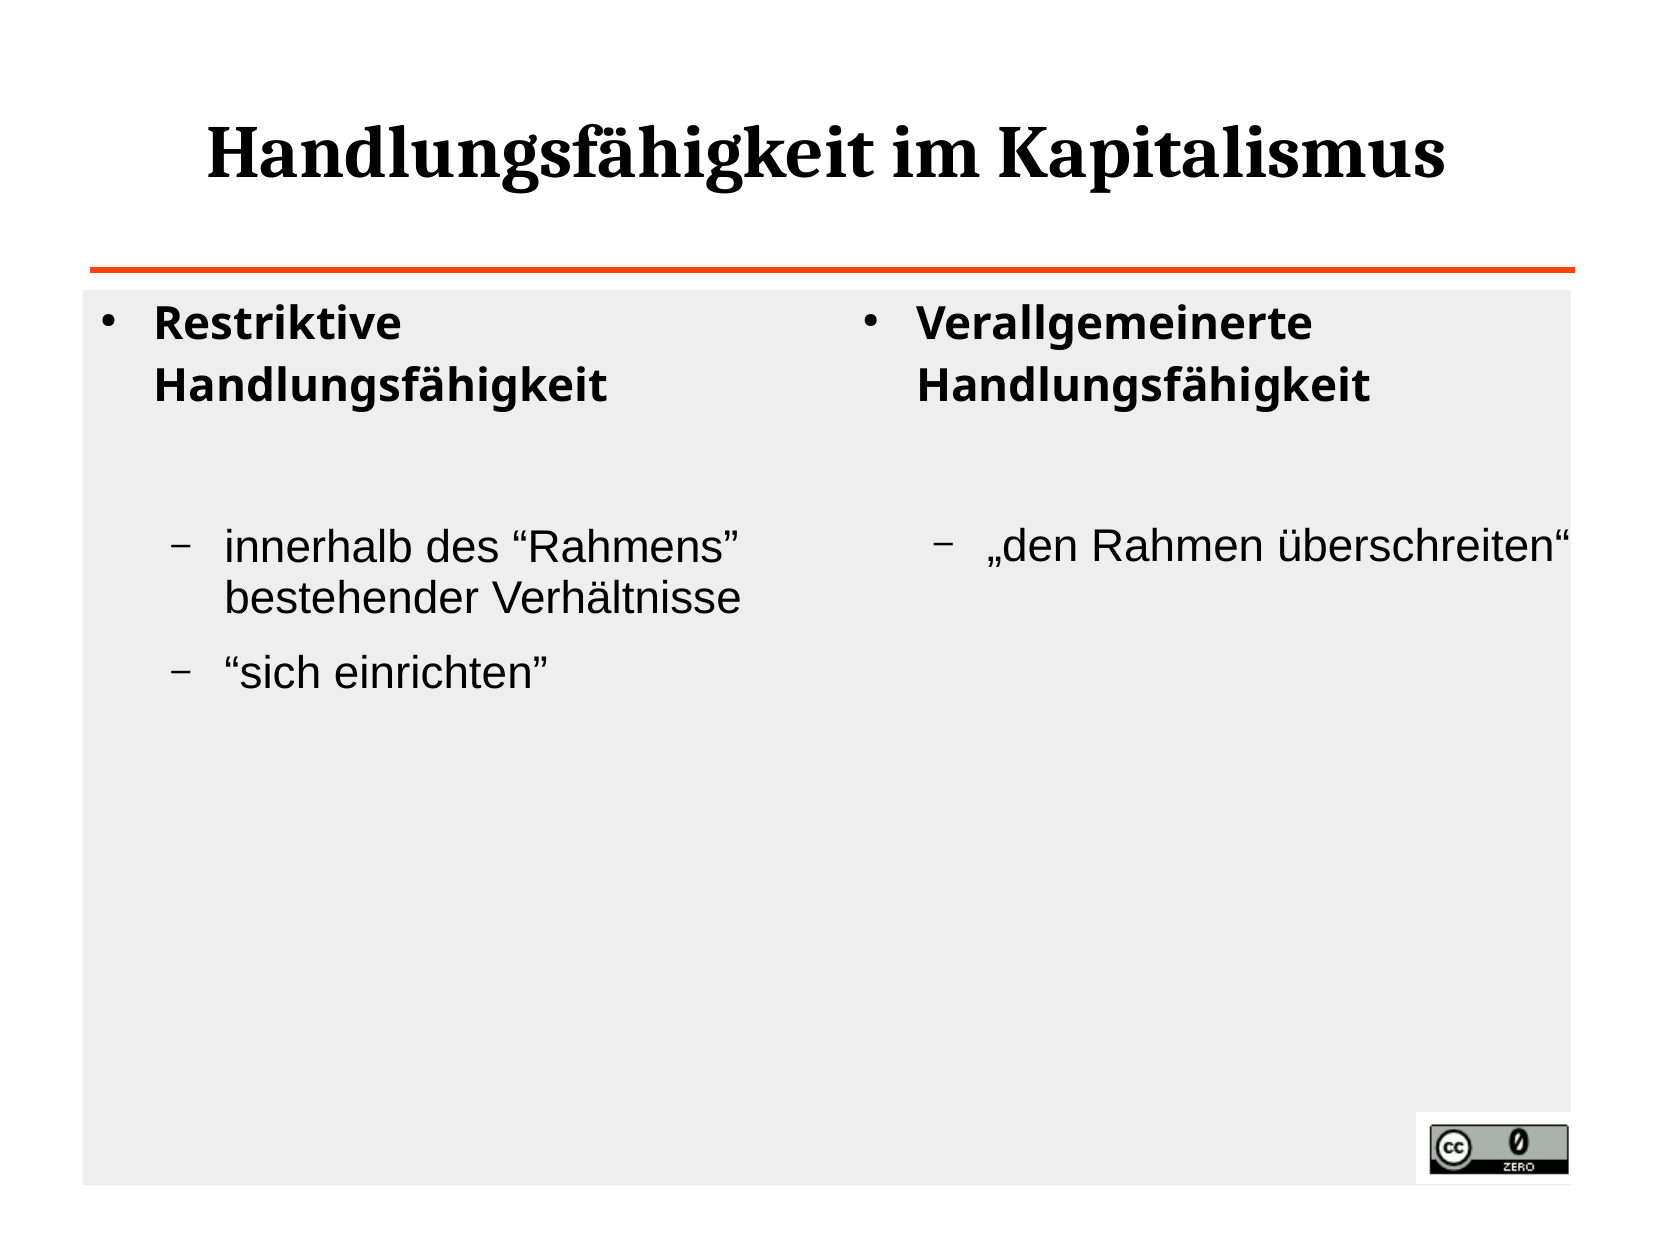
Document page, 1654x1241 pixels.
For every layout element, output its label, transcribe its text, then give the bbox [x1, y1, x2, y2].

list Restriktive Handlungsfähigkeit innerhalb des “Rahmens” bestehender Verhältnisse “sich einrichten” [82, 290, 809, 1010]
picture [1416, 1112, 1580, 1184]
title Handlungsfähigkeit im Kapitalismus [82, 49, 1571, 257]
list Verallgemeinerte Handlungsfähigkeit „den Rahmen überschreiten“ [845, 290, 1572, 1010]
